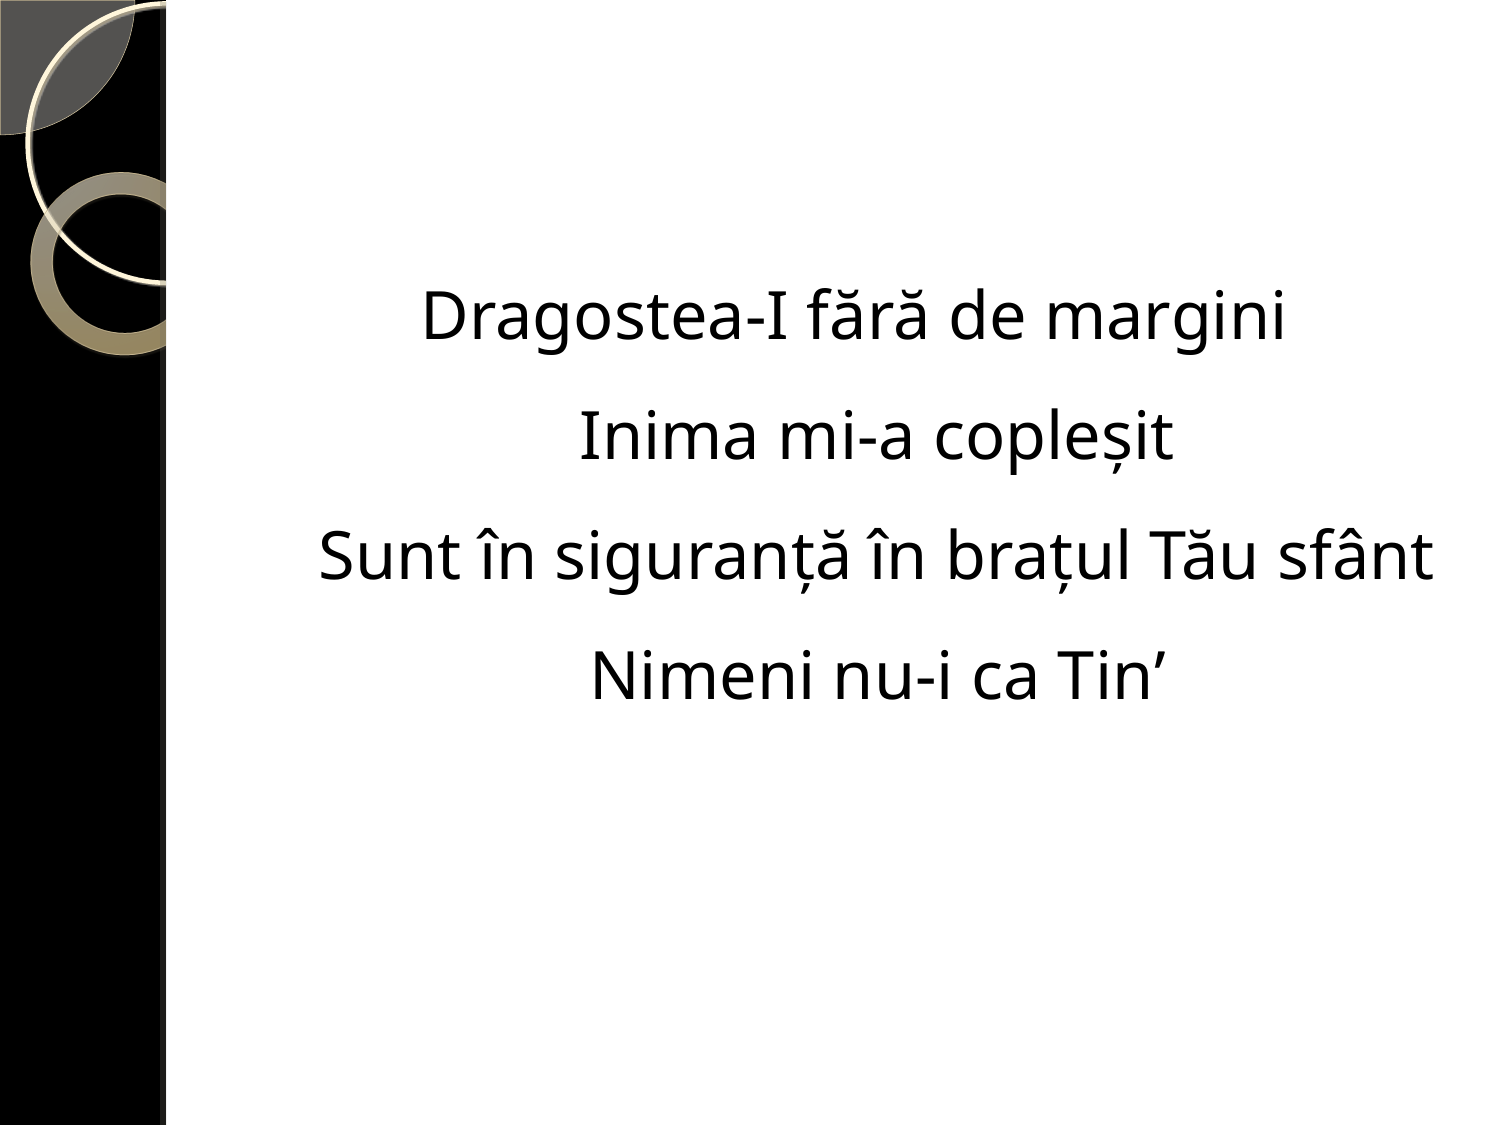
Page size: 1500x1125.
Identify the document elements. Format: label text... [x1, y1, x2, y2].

title Dragostea-I fără de margini Inima mi-a copleşit Sunt în siguranţă în braţul Tău sfânt Nimeni nu-i ca Tin’ [232, 222, 1463, 723]
